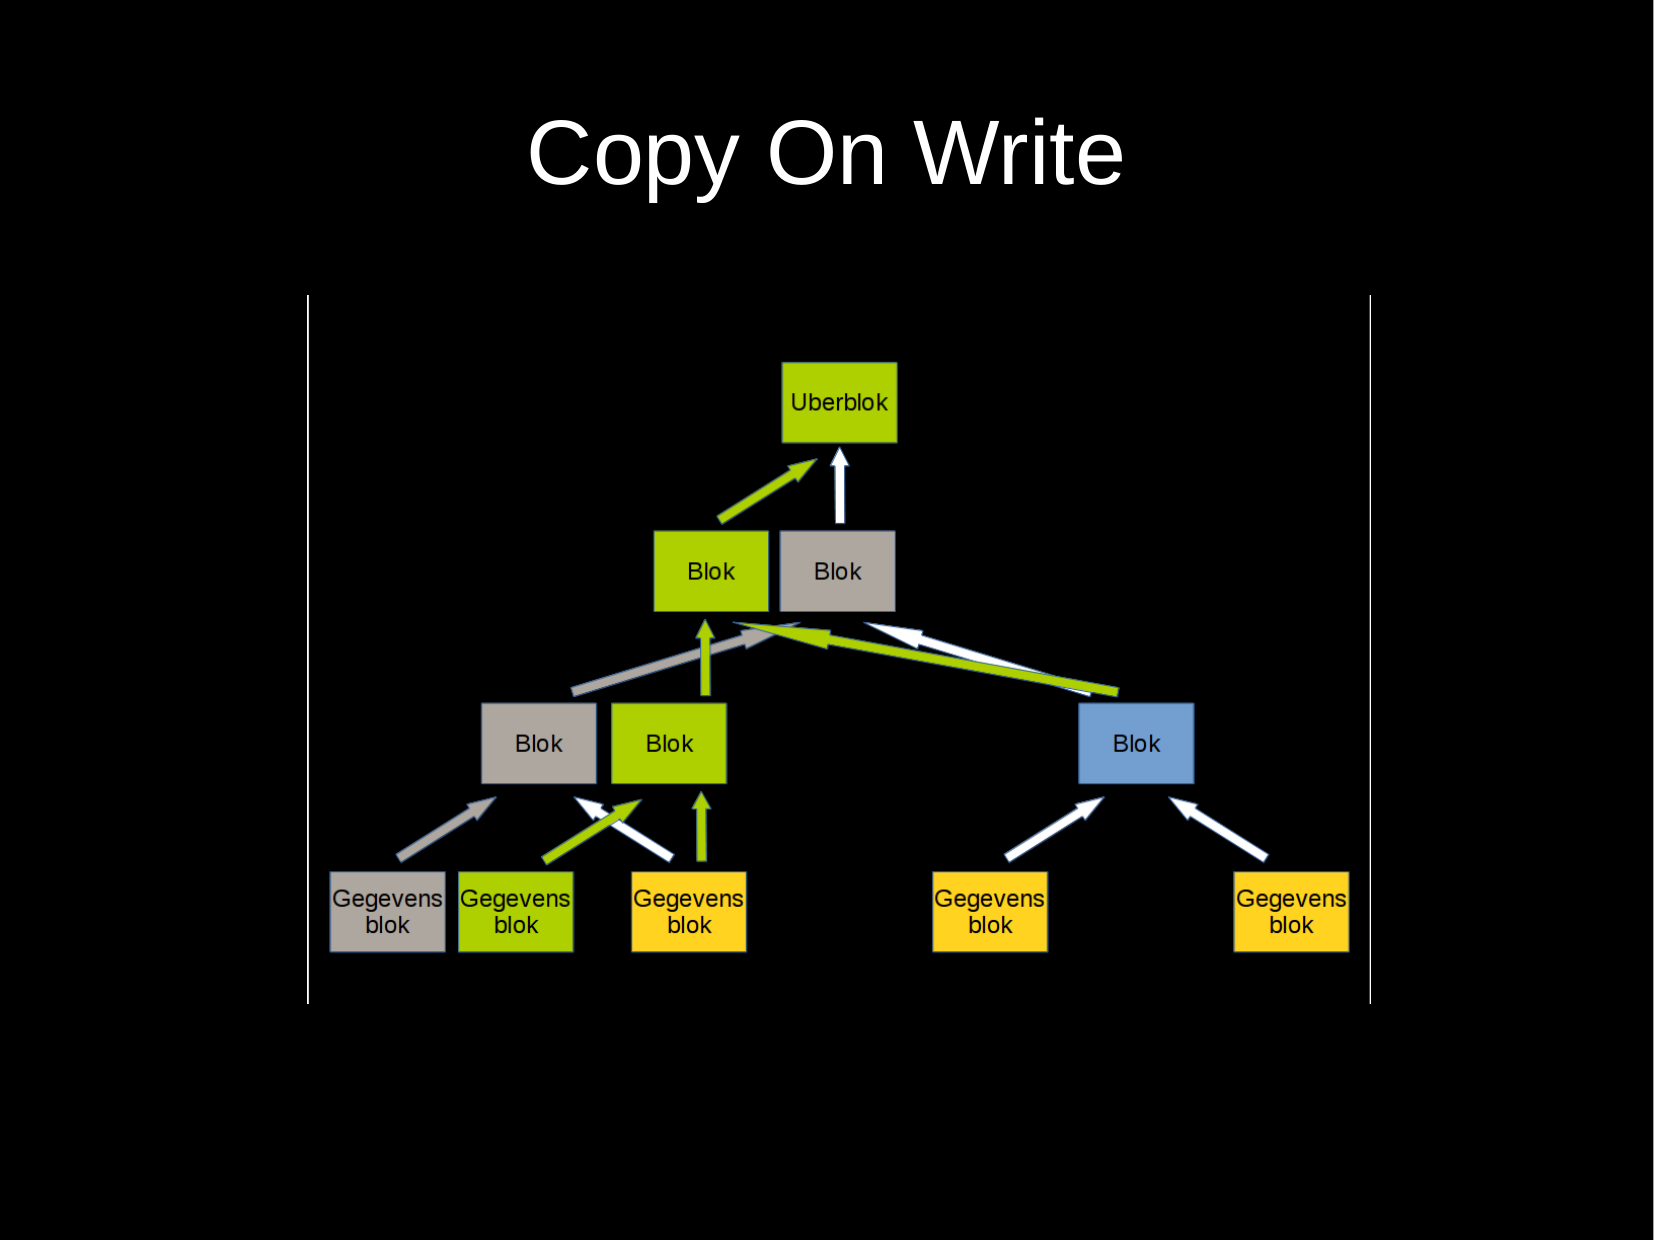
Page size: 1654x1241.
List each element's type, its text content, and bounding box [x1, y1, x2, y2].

picture [307, 295, 1371, 1004]
title Copy On Write [82, 49, 1571, 257]
